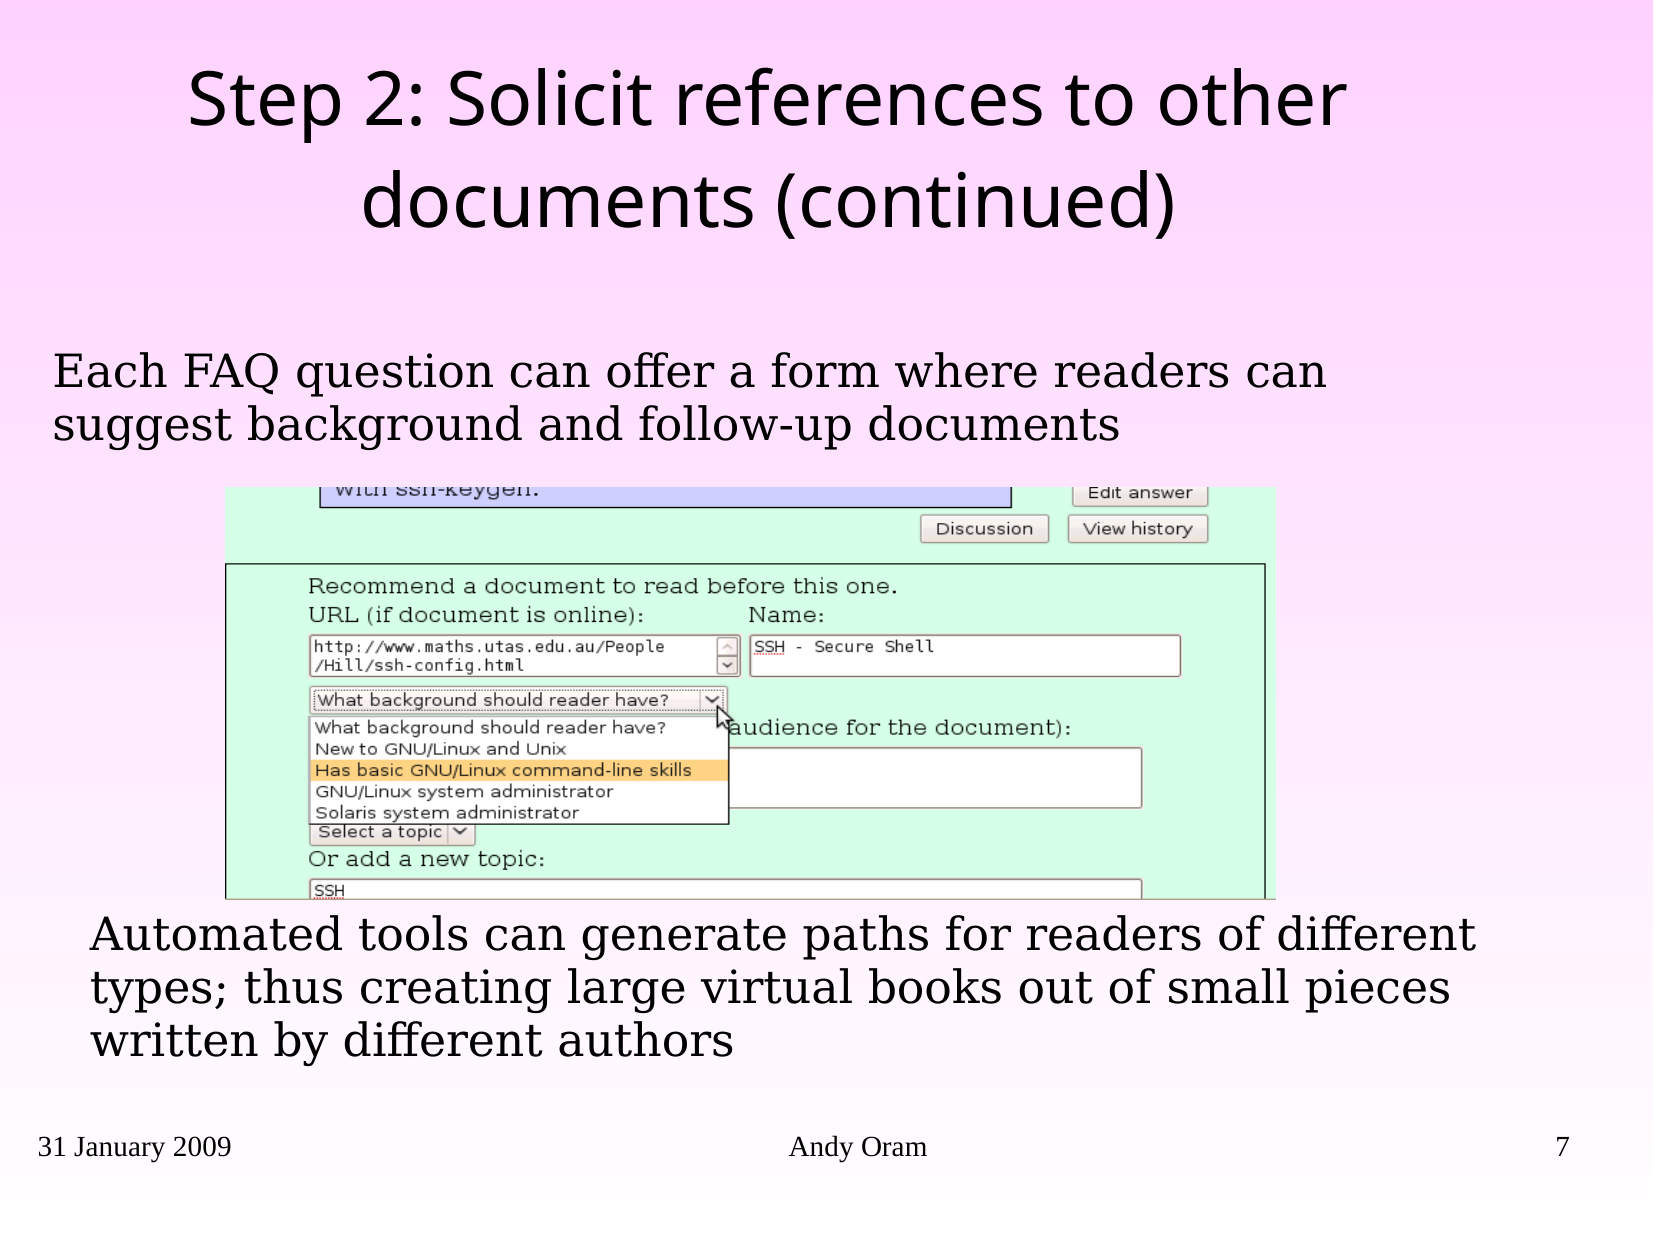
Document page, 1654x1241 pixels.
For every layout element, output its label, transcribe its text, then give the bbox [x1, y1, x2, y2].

text_box Step 2: Solicit references to other documents (continued) [149, 37, 1388, 337]
text_box Automated tools can generate paths for readers of different types; thus creating large virtual books out of small pieces written by different authors [75, 900, 1538, 1075]
picture [225, 487, 1276, 901]
text_box Each FAQ question can offer a form where readers can suggest background and follow-up documents [37, 337, 1501, 526]
